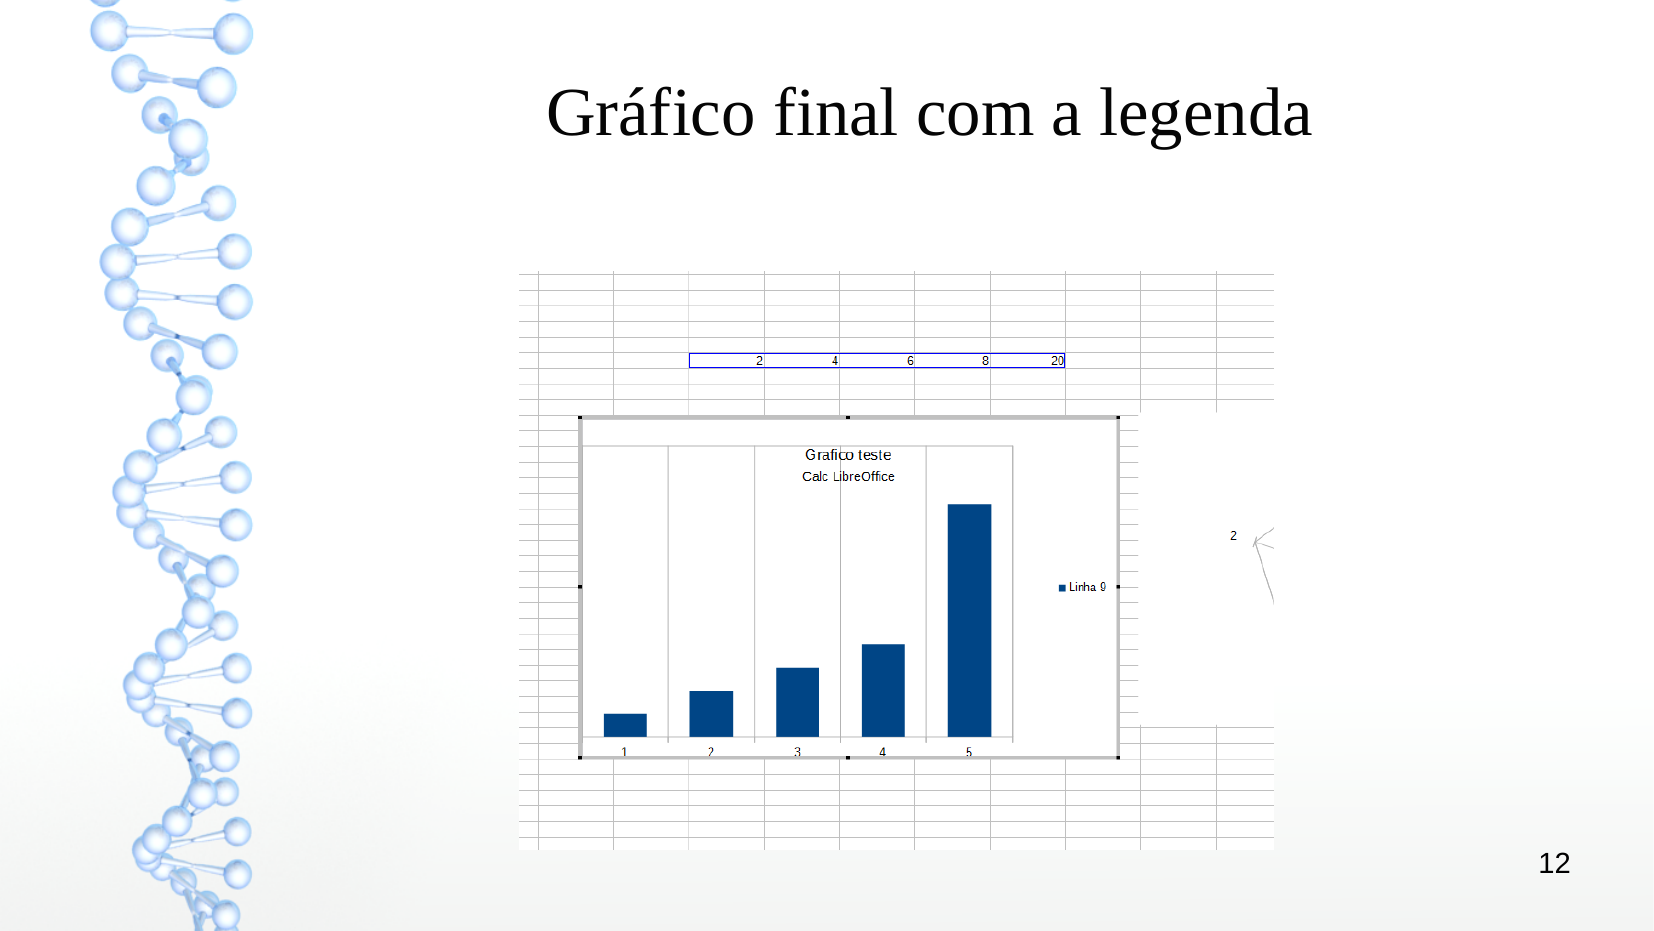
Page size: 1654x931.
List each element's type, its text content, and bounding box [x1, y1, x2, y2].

title Gráfico final com a legenda [265, 35, 1595, 189]
picture [0, 0, 1654, 931]
